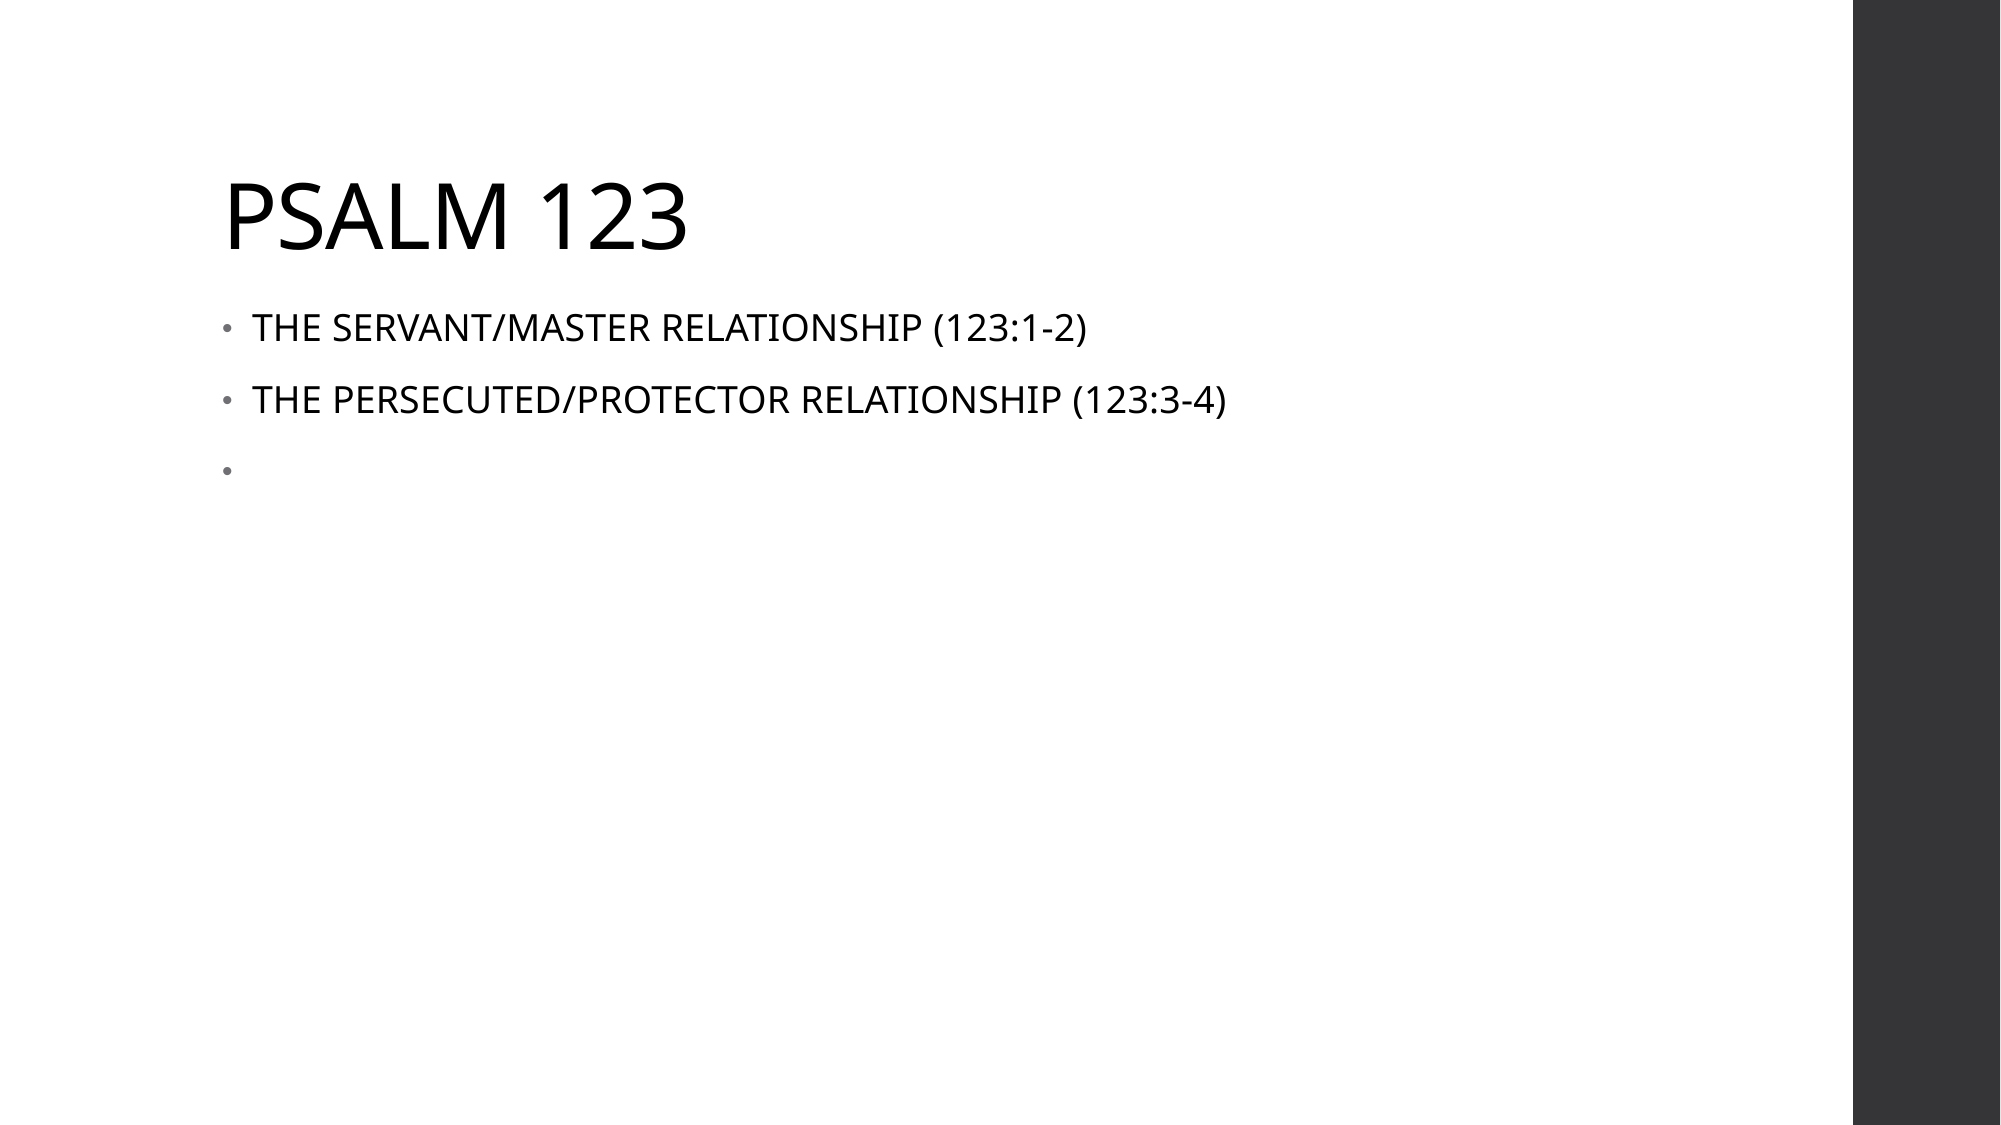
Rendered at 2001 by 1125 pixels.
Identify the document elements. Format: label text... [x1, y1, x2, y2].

title PSALM 123 [206, 60, 1797, 278]
list THE SERVANT/MASTER RELATIONSHIP (123:1-2) THE PERSECUTED/PROTECTOR RELATIONSHIP (123:3-4) [206, 299, 1617, 1014]
